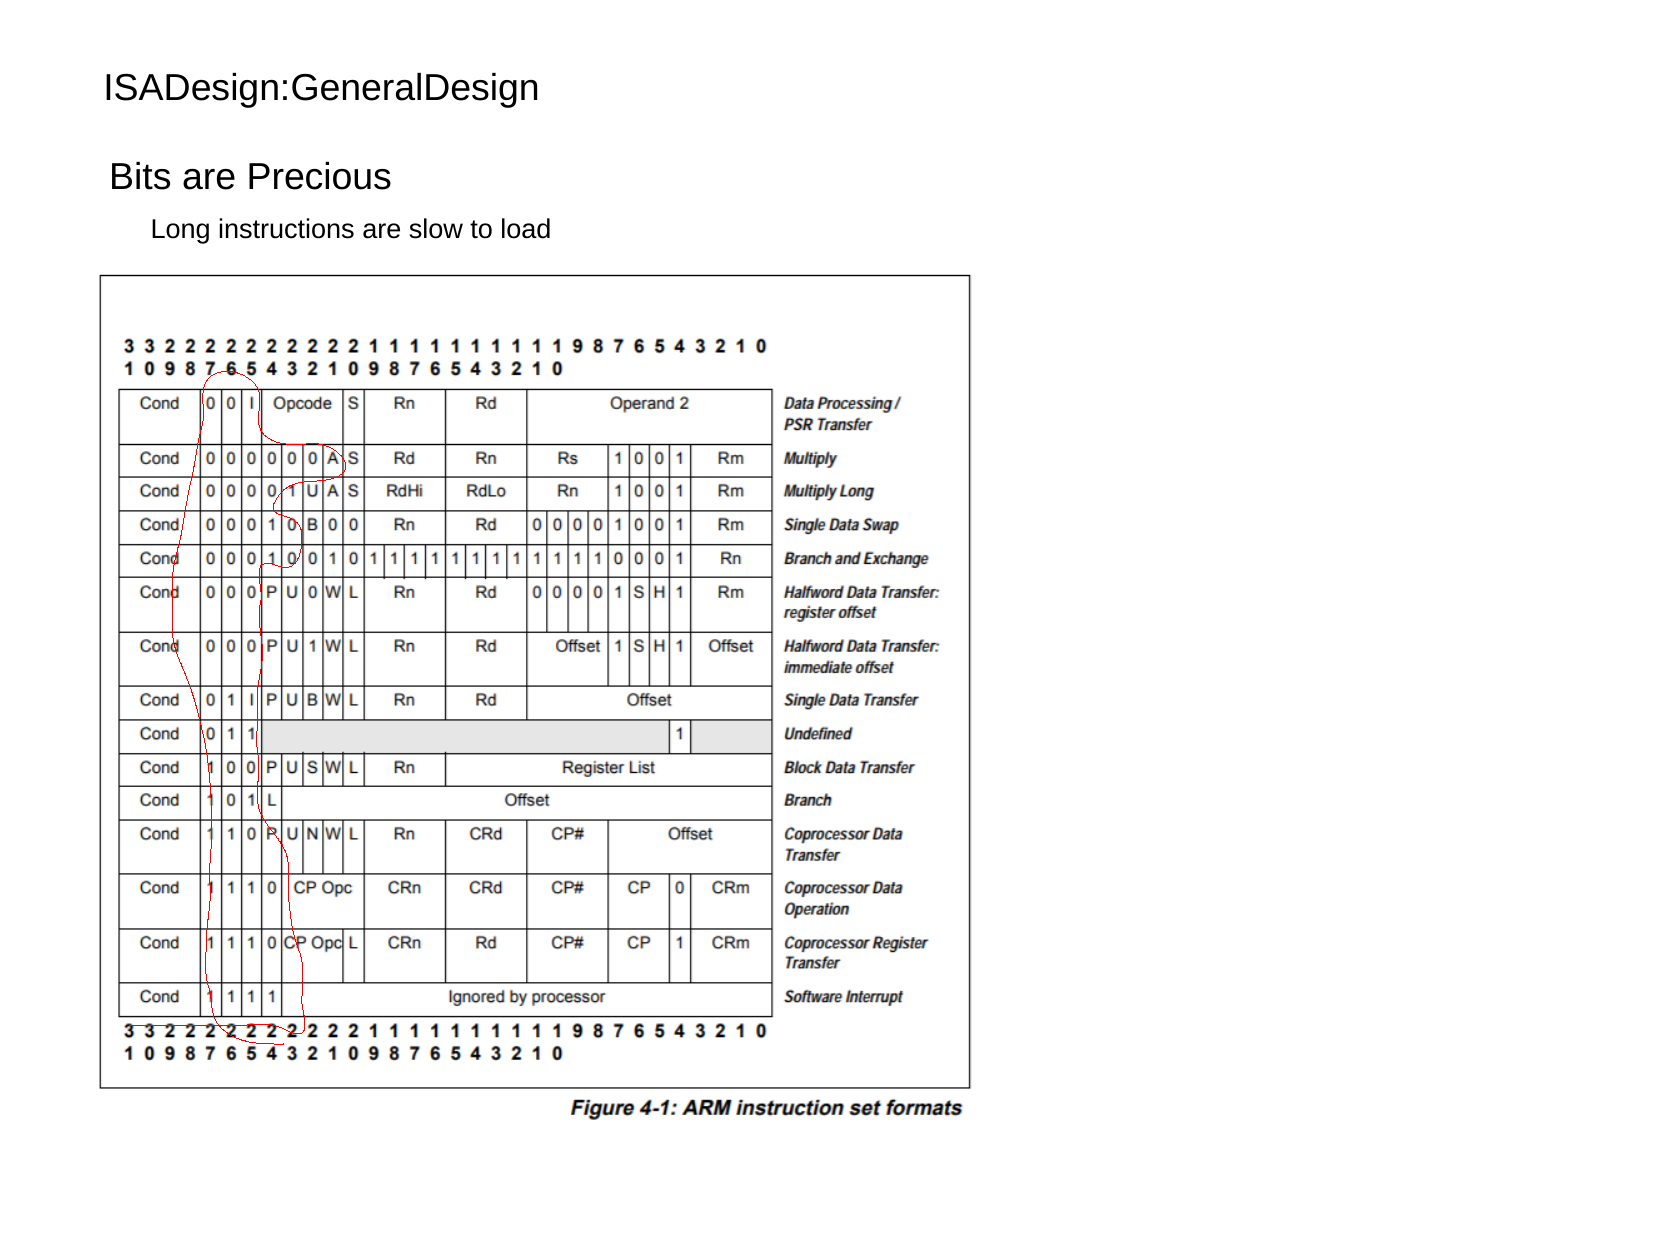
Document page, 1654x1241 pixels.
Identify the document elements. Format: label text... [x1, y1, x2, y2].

text_box ISADesign:GeneralDesign [88, 59, 555, 116]
text_box Long instructions are slow to load [135, 206, 566, 252]
picture [86, 265, 1004, 1125]
text_box Bits are Precious [94, 147, 408, 205]
